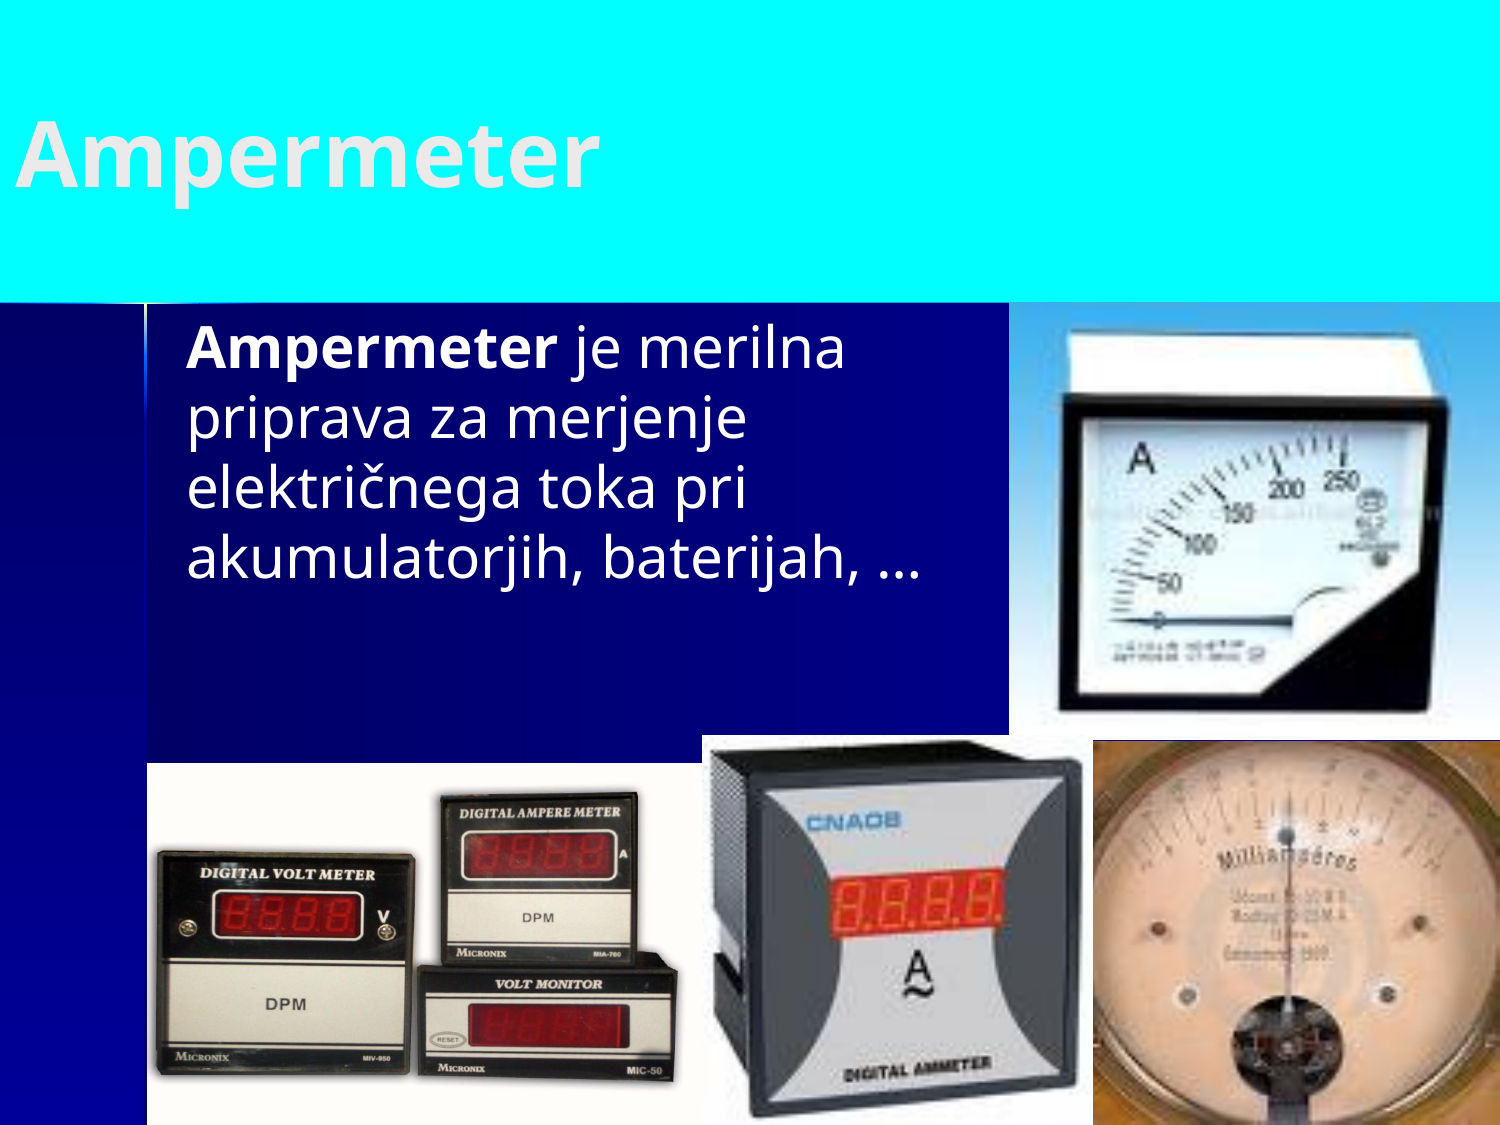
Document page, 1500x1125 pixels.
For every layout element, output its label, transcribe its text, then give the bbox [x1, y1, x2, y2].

title Ampermeter [0, 0, 1500, 303]
subtitle Ampermeter je merilna priprava za merjenje električnega toka pri akumulatorjih, baterijah, … [171, 302, 959, 763]
picture [147, 302, 1500, 1125]
